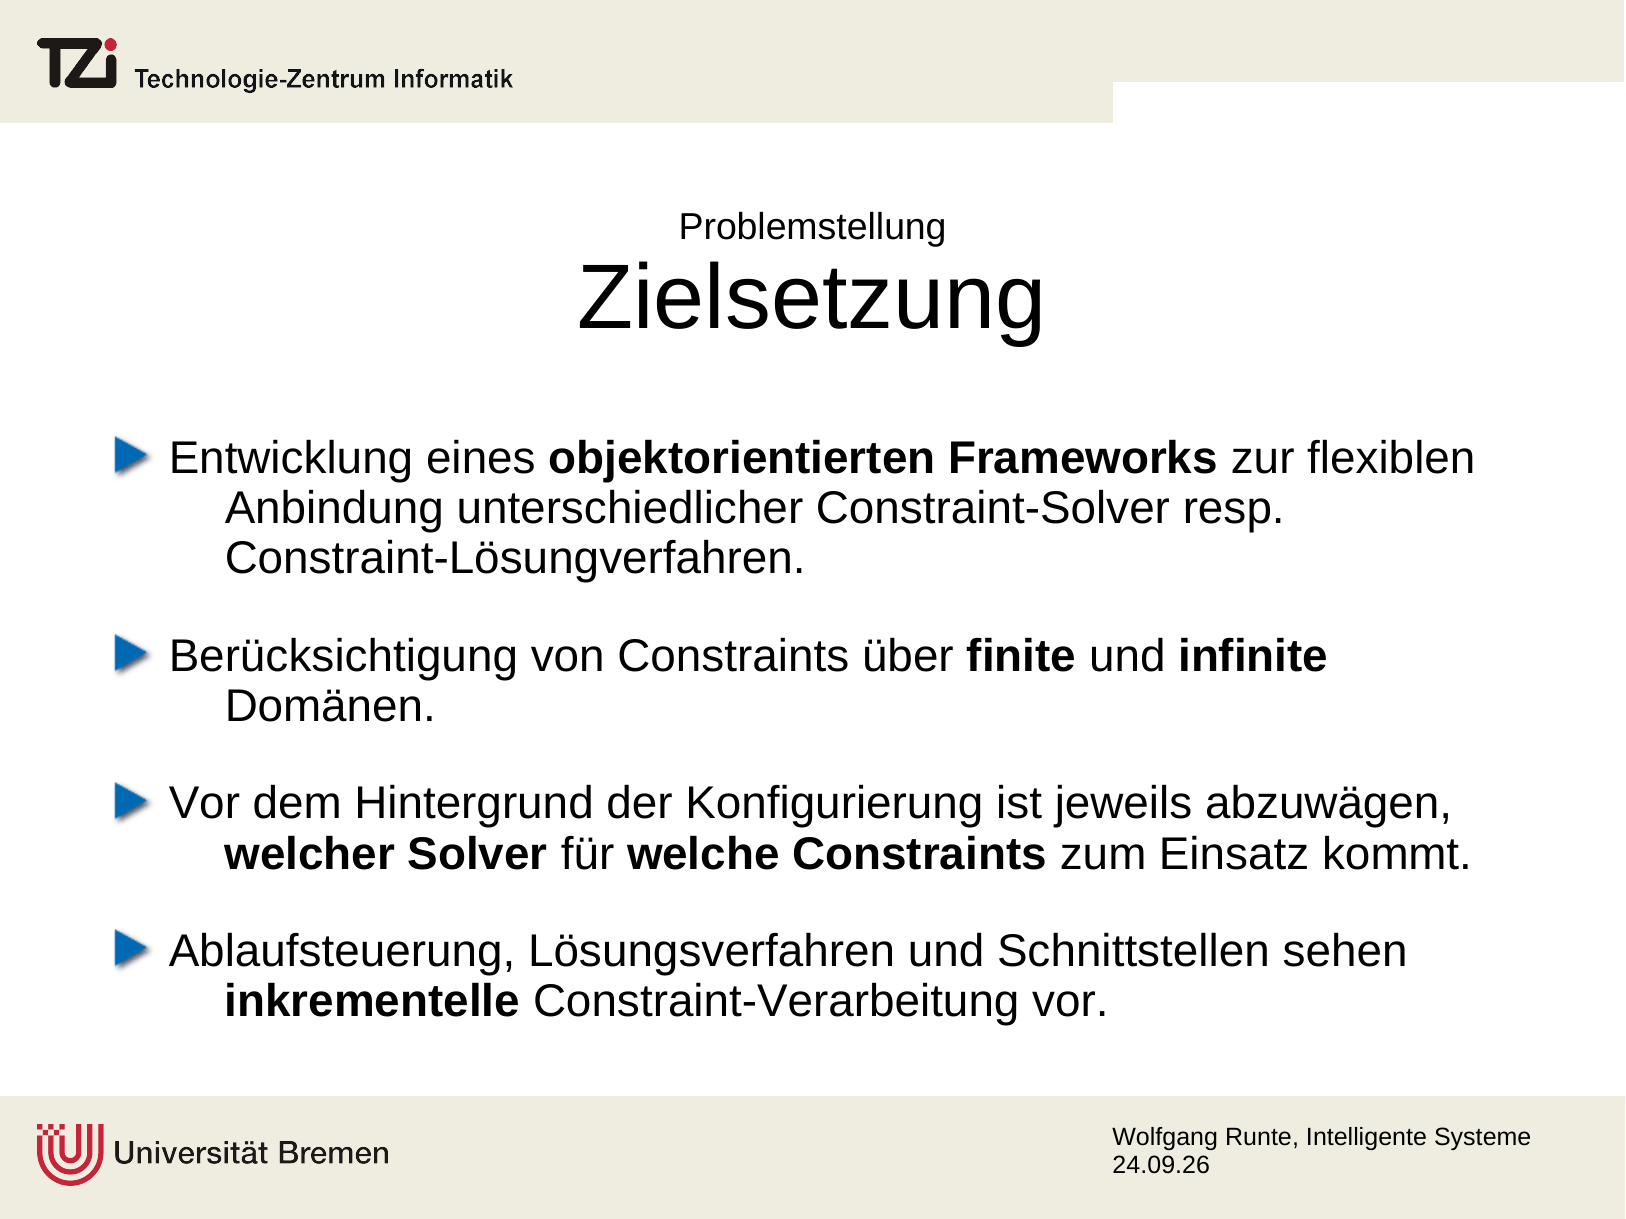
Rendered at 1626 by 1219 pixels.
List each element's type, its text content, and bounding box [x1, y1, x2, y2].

picture [37, 38, 513, 93]
picture [37, 1124, 388, 1186]
title Problemstellung Zielsetzung [112, 162, 1513, 393]
list Entwicklung eines objektorientierten Frameworks zur flexiblen Anbindung unterschiedlicher Constraint-Solver resp. Constraint-Lösungverfahren. Berücksichtigung von Constraints über finite und infinite Domänen. Vor dem Hintergrund der Konfigurierung ist jeweils abzuwägen, welcher Solver für welche Constraints zum Einsatz kommt. Ablaufsteuerung, Lösungsverfahren und Schnittstellen sehen inkrementelle Constraint-Verarbeitung vor. [112, 433, 1513, 1070]
